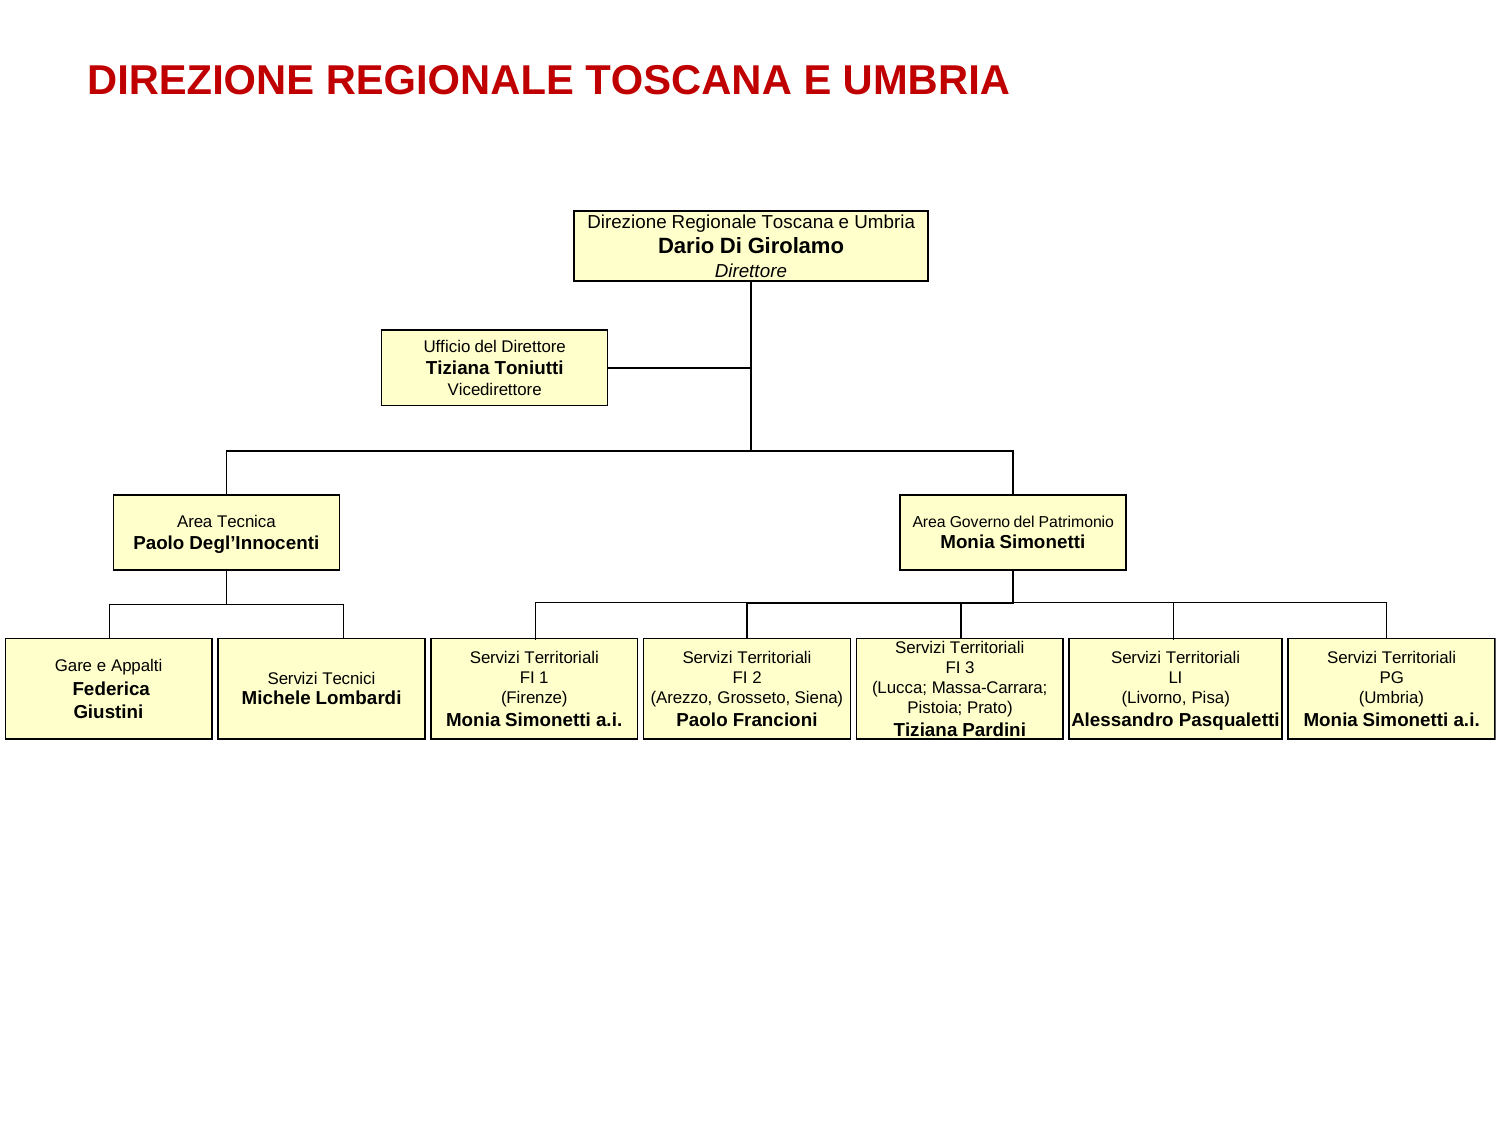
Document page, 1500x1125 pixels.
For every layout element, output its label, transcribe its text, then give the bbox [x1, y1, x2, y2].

picture [4, 204, 1496, 752]
text_box DIREZIONE REGIONALE TOSCANA E UMBRIA [72, 45, 1462, 128]
